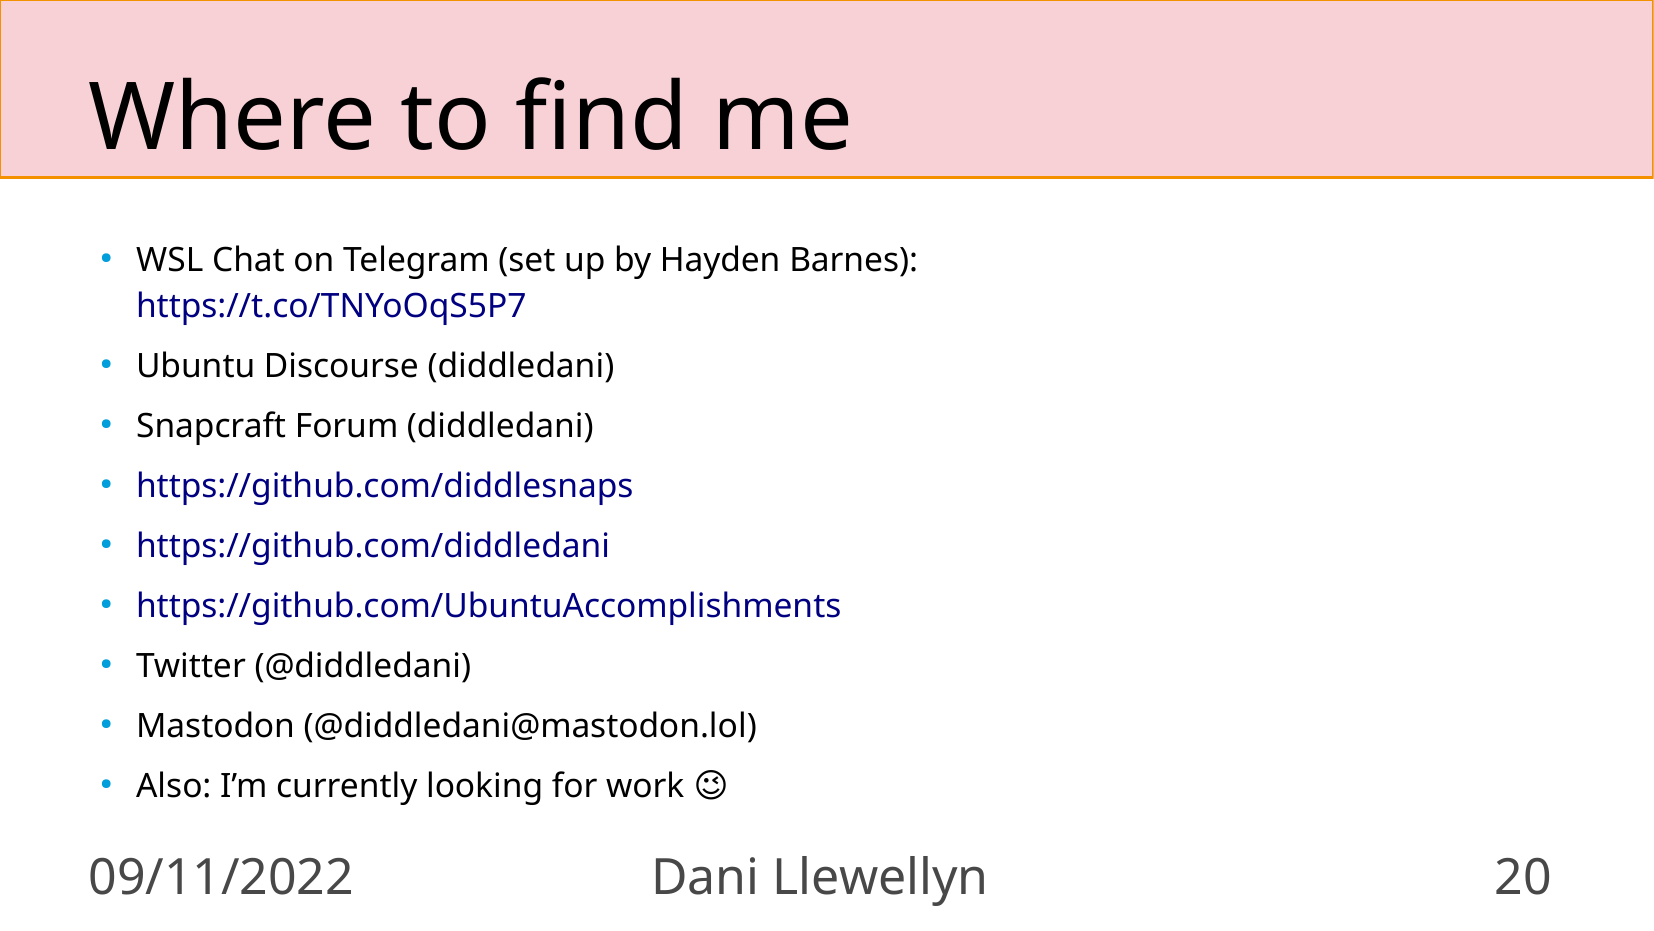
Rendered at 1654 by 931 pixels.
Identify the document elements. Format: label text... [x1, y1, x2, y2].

title Where to find me [88, 14, 1565, 178]
list WSL Chat on Telegram (set up by Hayden Barnes): https://t.co/TNYoOqS5P7 Ubuntu Discourse (diddledani) Snapcraft Forum (diddledani) https://github.com/diddlesnaps https://github.com/diddledani https://github.com/UbuntuAccomplishments Twitter (@diddledani) Mastodon (@diddledani@mastodon.lol) Also: I’m currently looking for work 😉 [88, 236, 1565, 813]
